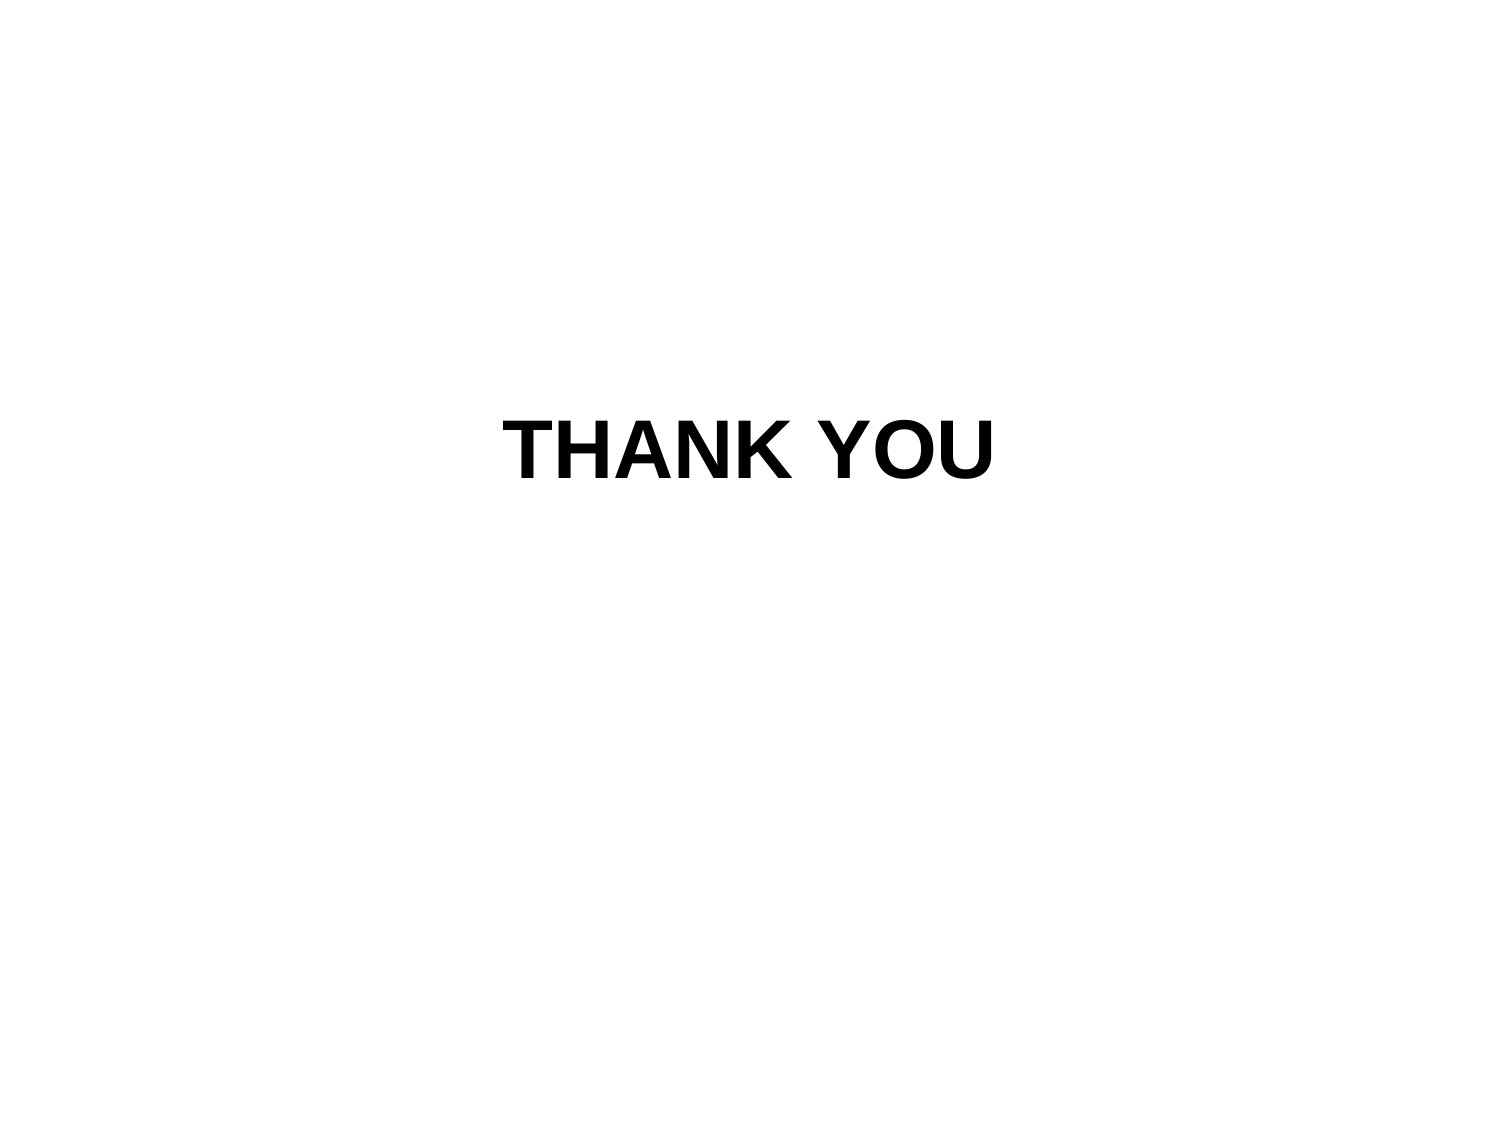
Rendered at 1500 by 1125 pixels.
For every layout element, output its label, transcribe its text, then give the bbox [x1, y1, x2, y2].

list THANK YOU [62, 387, 1413, 588]
